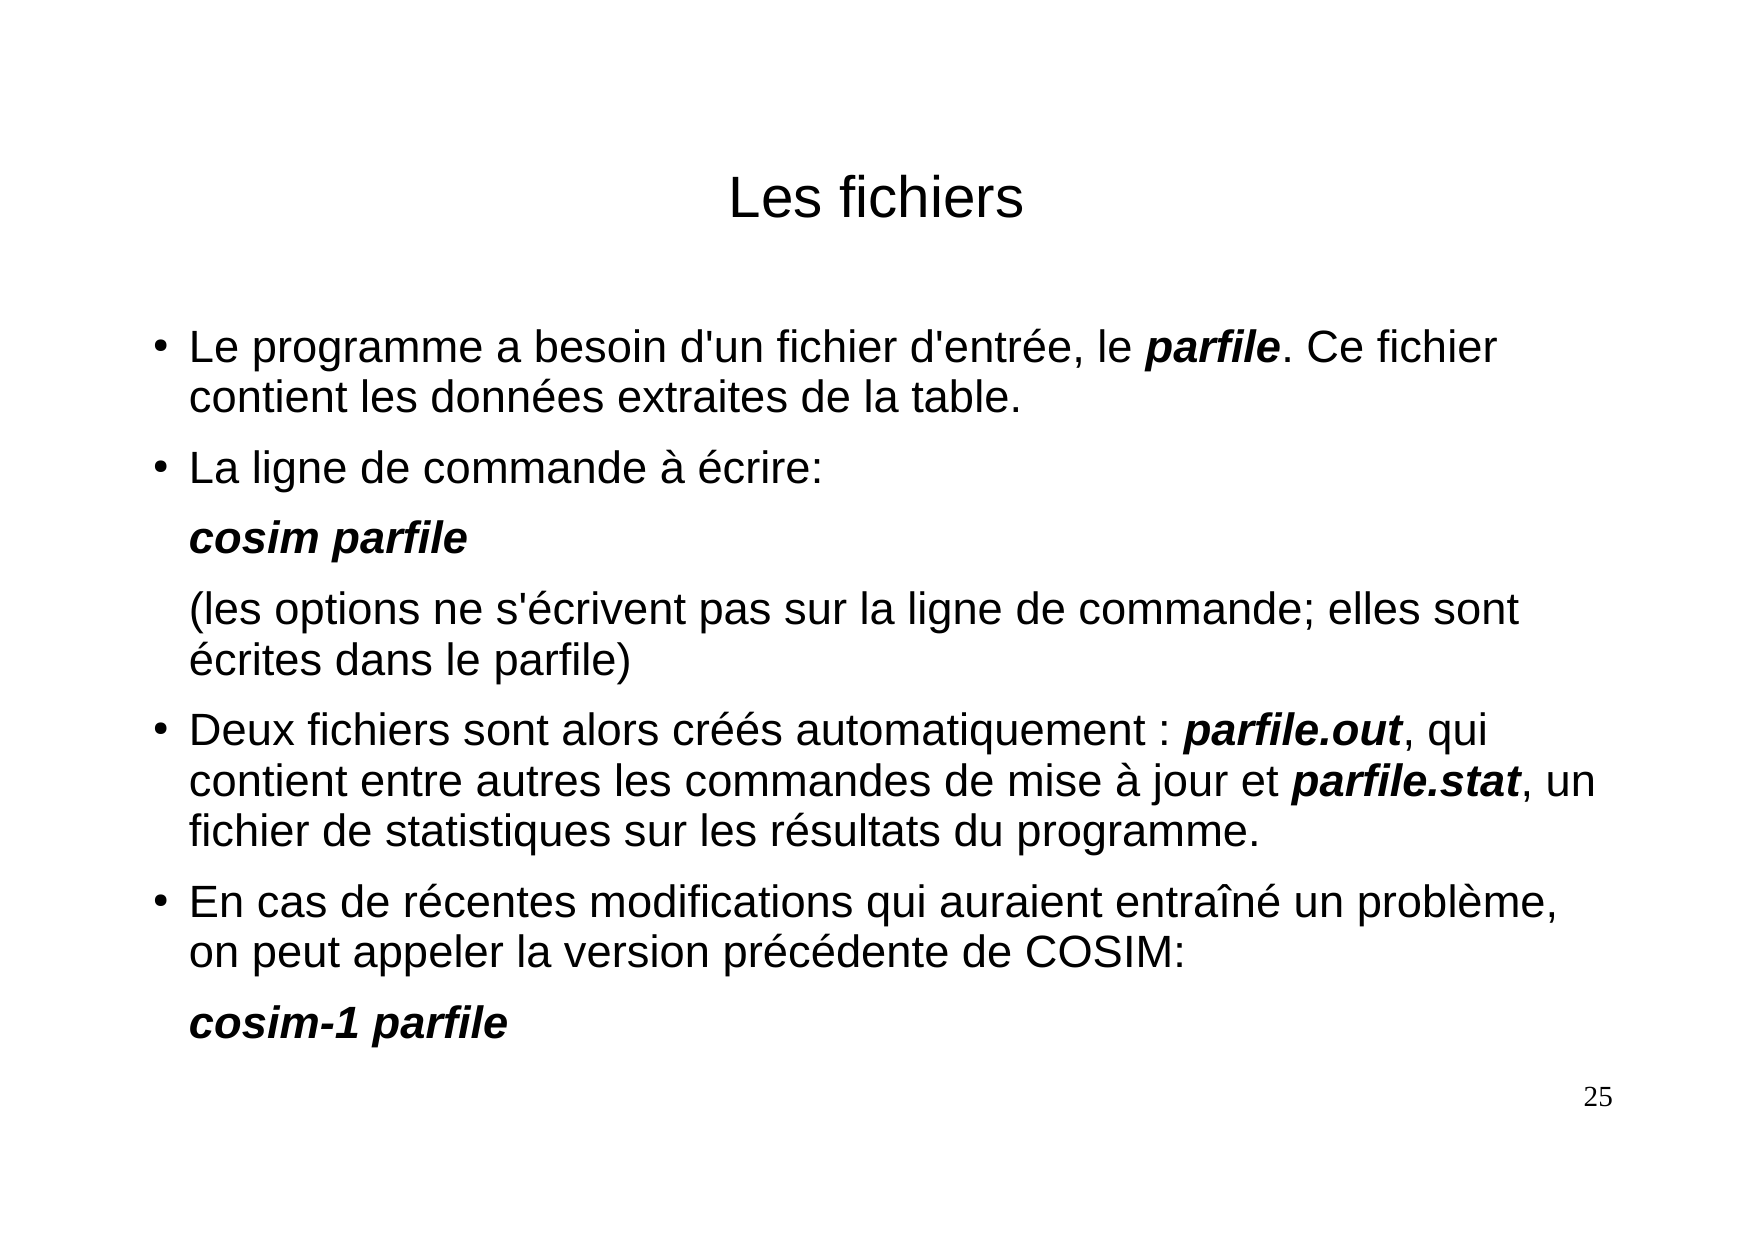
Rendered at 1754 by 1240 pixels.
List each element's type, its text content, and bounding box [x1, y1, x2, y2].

title Les fichiers [140, 103, 1614, 291]
list Le programme a besoin d'un fichier d'entrée, le parfile. Ce fichier contient les données extraites de la table. La ligne de commande à écrire: cosim parfile (les options ne s'écrivent pas sur la ligne de commande; elles sont écrites dans le parfile) Deux fichiers sont alors créés automatiquement : parfile.out, qui contient entre autres les commandes de mise à jour et parfile.stat, un fichier de statistiques sur les résultats du programme. En cas de récentes modifications qui auraient entraîné un problème, on peut appeler la version précédente de COSIM: cosim-1 parfile [140, 321, 1614, 1062]
